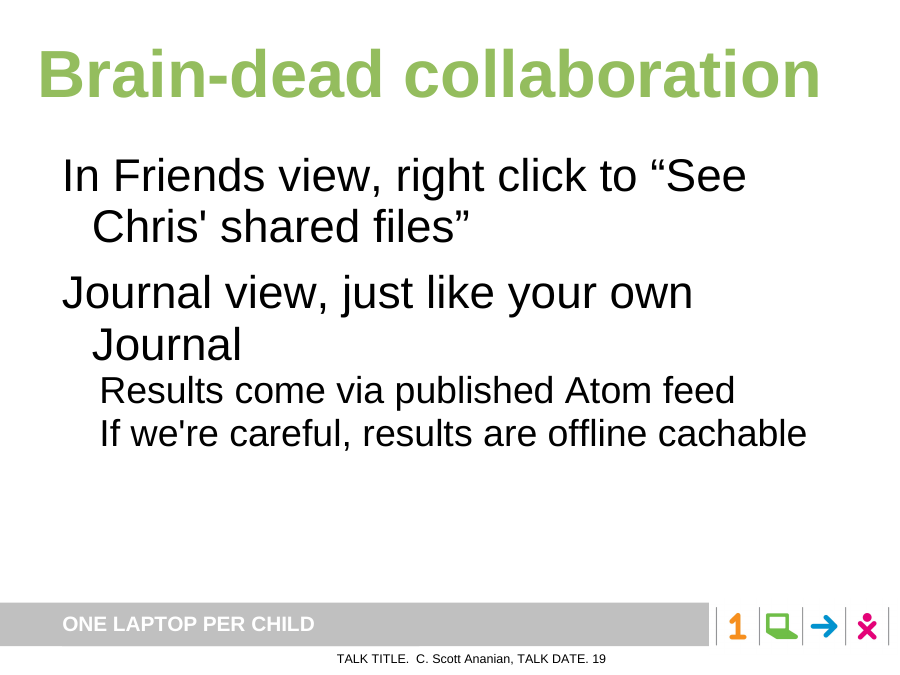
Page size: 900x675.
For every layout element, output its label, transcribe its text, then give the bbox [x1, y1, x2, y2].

picture [844, 598, 898, 655]
list In Friends view, right click to “See Chris' shared files” Journal view, just like your own Journal Results come via published Atom feed If we're careful, results are offline cachable [61, 150, 844, 675]
title Brain-dead collaboration [37, 37, 856, 211]
